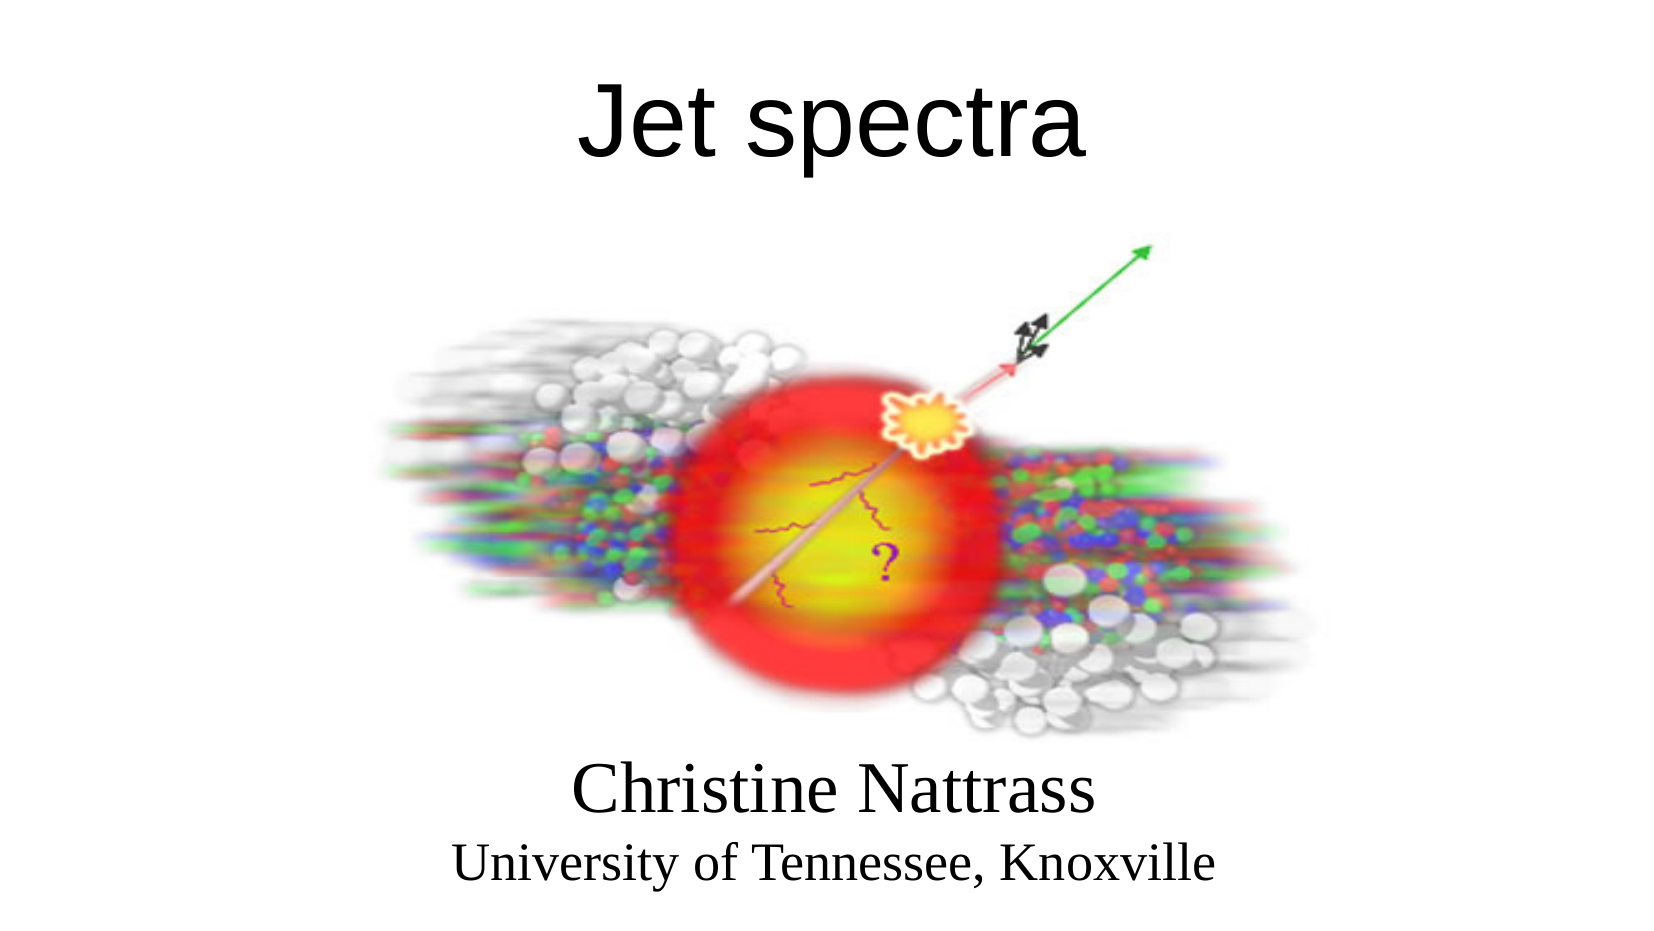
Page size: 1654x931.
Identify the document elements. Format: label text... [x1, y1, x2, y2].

text_box Christine Nattrass University of Tennessee, Knoxville [15, 731, 1654, 865]
picture [350, 230, 1350, 731]
text_box Jet spectra [0, 0, 1654, 230]
